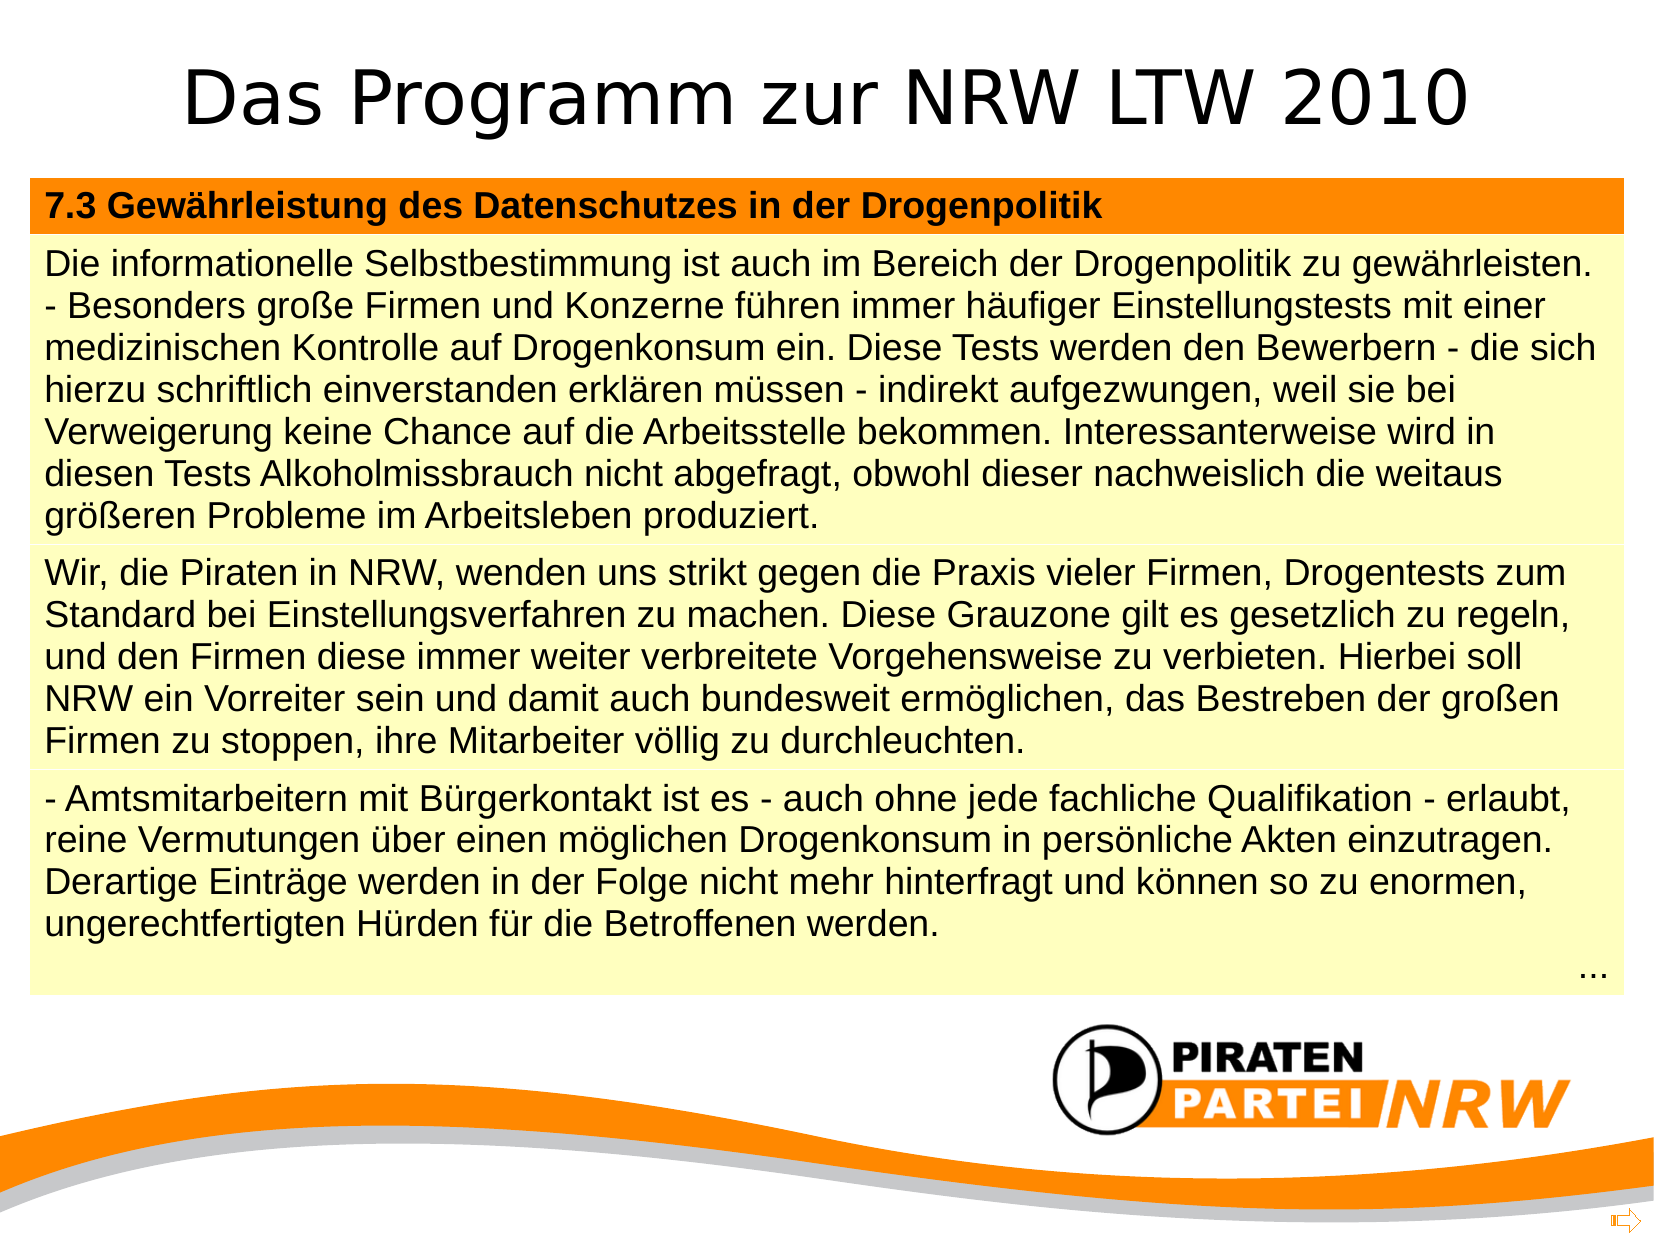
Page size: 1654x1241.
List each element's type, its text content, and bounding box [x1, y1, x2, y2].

table_cell - Amtsmitarbeitern mit Bürgerkontakt ist es - auch ohne jede fachliche Qualifikation - erlaubt, reine Vermutungen über einen möglichen Drogenkonsum in persönliche Akten einzutragen. Derartige Einträge werden in der Folge nicht mehr hinterfragt und können so zu enormen, ungerechtfertigten Hürden für die Betroffenen werden. ... [30, 770, 1624, 995]
picture [1045, 1021, 1579, 1140]
table_cell Die informationelle Selbstbestimmung ist auch im Bereich der Drogenpolitik zu gewährleisten. - Besonders große Firmen und Konzerne führen immer häufiger Einstellungstests mit einer medizinischen Kontrolle auf Drogenkonsum ein. Diese Tests werden den Bewerbern - die sich hierzu schriftlich einverstanden erklären müssen - indirekt aufgezwungen, weil sie bei Verweigerung keine Chance auf die Arbeitsstelle bekommen. Interessanterweise wird in diesen Tests Alkoholmissbrauch nicht abgefragt, obwohl dieser nachweislich die weitaus größeren Probleme im Arbeitsleben produziert. [30, 235, 1624, 544]
table_header 7.3 Gewährleistung des Datenschutzes in der Drogenpolitik [30, 178, 1624, 234]
title Das Programm zur NRW LTW 2010 [82, 54, 1571, 143]
table_cell Wir, die Piraten in NRW, wenden uns strikt gegen die Praxis vieler Firmen, Drogentests zum Standard bei Einstellungsverfahren zu machen. Diese Grauzone gilt es gesetzlich zu regeln, und den Firmen diese immer weiter verbreitete Vorgehensweise zu verbieten. Hierbei soll NRW ein Vorreiter sein und damit auch bundesweit ermöglichen, das Bestreben der großen Firmen zu stoppen, ihre Mitarbeiter völlig zu durchleuchten. [30, 545, 1624, 769]
